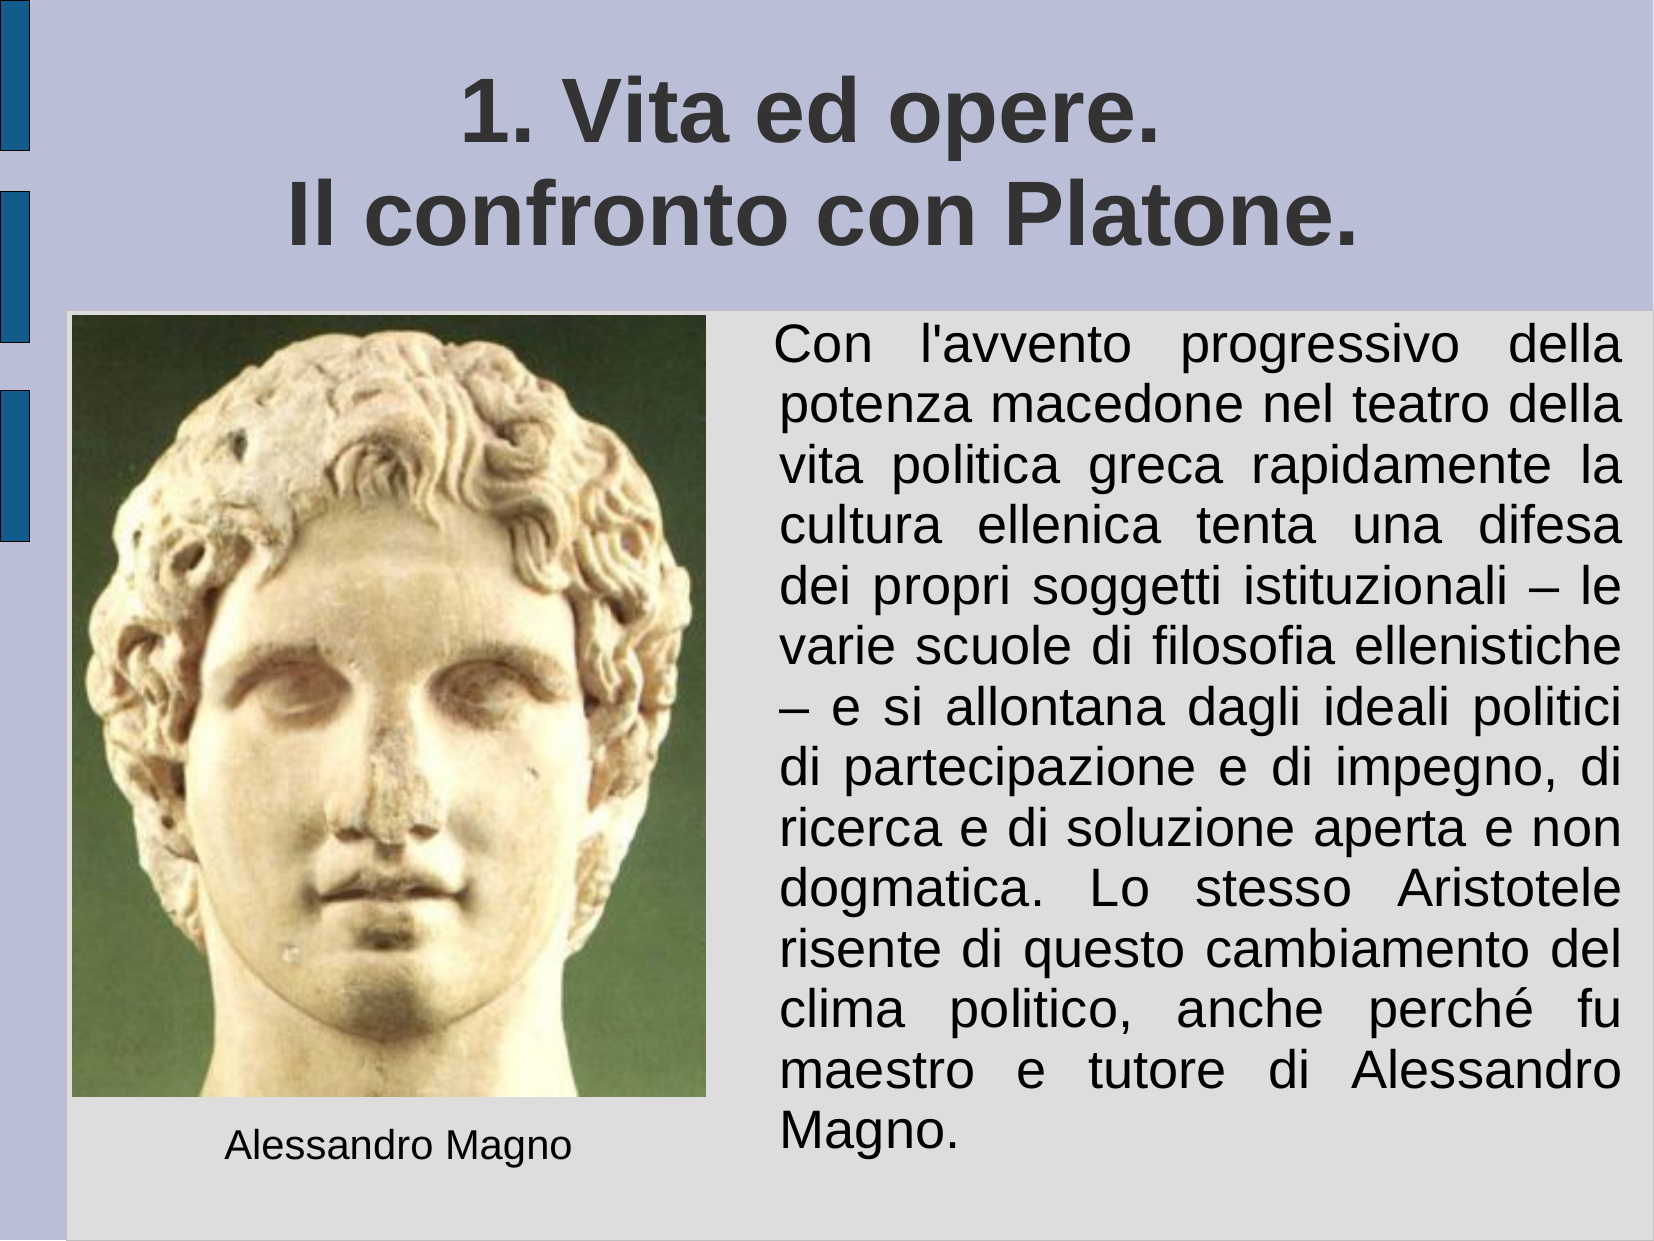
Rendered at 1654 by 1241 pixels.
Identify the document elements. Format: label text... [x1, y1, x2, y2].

picture [72, 315, 706, 1097]
list Con l'avvento progressivo della potenza macedone nel teatro della vita politica greca rapidamente la cultura ellenica tenta una difesa dei propri soggetti istituzionali – le varie scuole di filosofia ellenistiche – e si allontana dagli ideali politici di partecipazione e di impegno, di ricerca e di soluzione aperta e non dogmatica. Lo stesso Aristotele risente di questo cambiamento del clima politico, anche perché fu maestro e tutore di Alessandro Magno. [708, 312, 1625, 1199]
text_box Alessandro Magno [118, 1122, 680, 1169]
title 1. Vita ed opere. Il confronto con Platone. [118, 58, 1531, 266]
